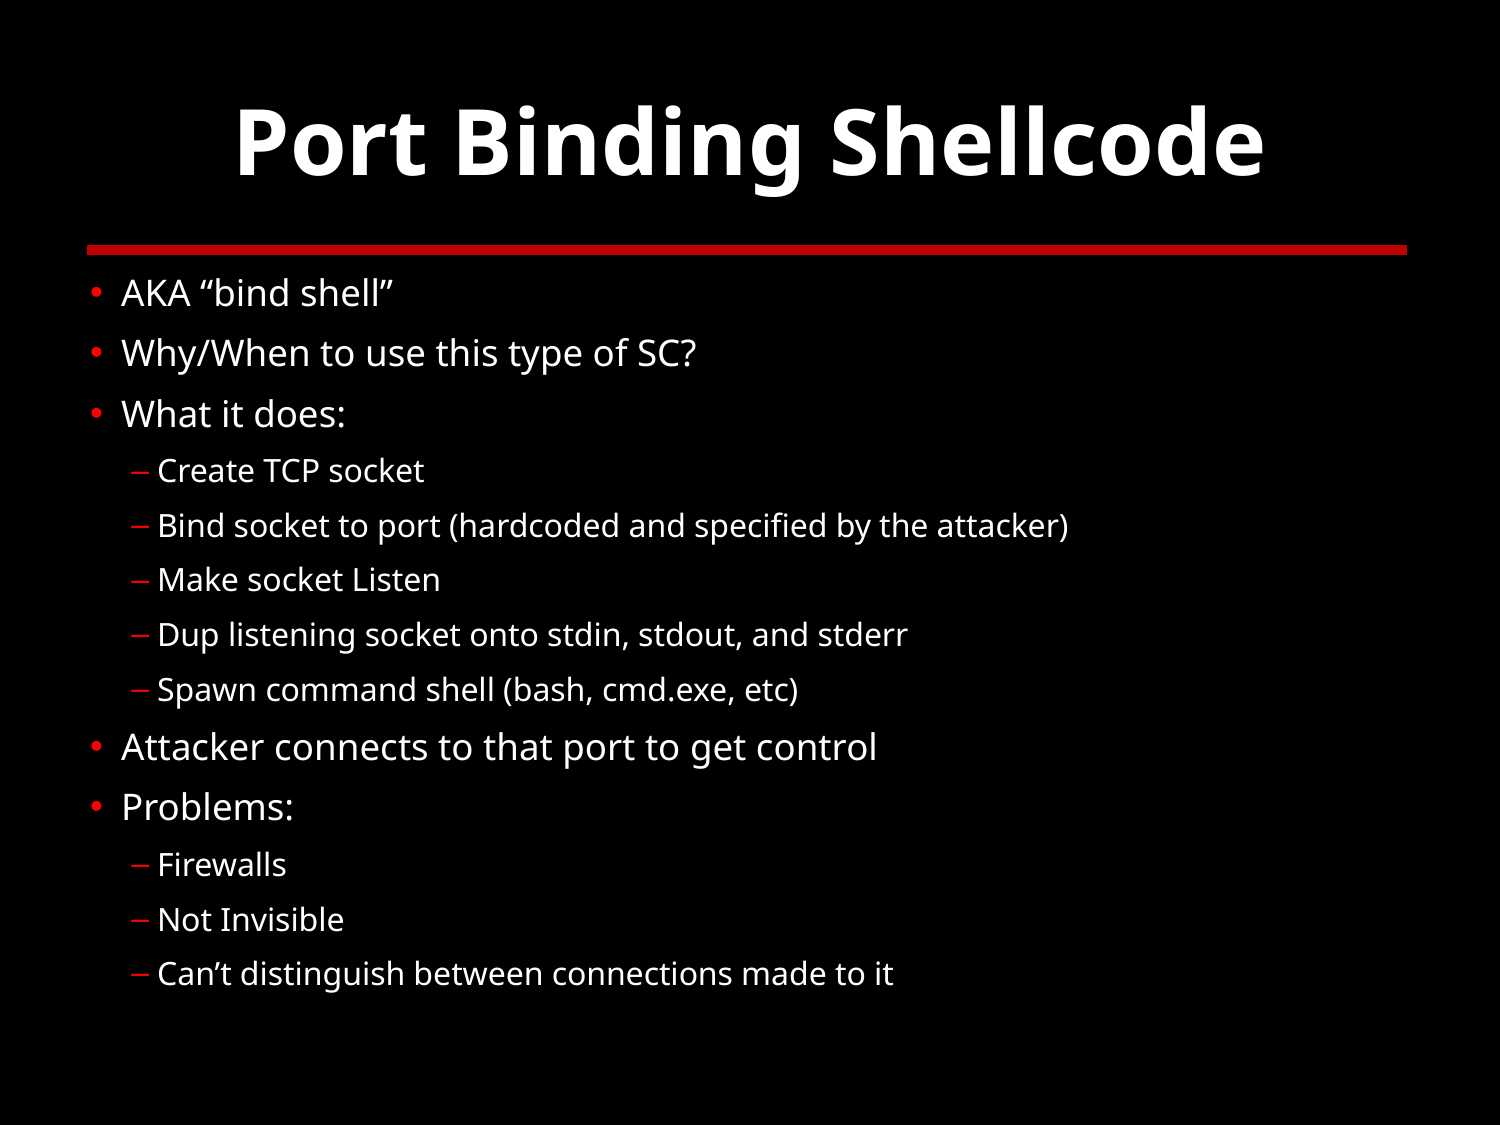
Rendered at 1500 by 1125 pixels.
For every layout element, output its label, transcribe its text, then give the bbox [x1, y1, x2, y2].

list AKA “bind shell” Why/When to use this type of SC? What it does: Create TCP socket Bind socket to port (hardcoded and specified by the attacker) Make socket Listen Dup listening socket onto stdin, stdout, and stderr Spawn command shell (bash, cmd.exe, etc) Attacker connects to that port to get control Problems: Firewalls Not Invisible Can’t distinguish between connections made to it [75, 262, 1425, 1005]
title Port Binding Shellcode [75, 45, 1425, 233]
